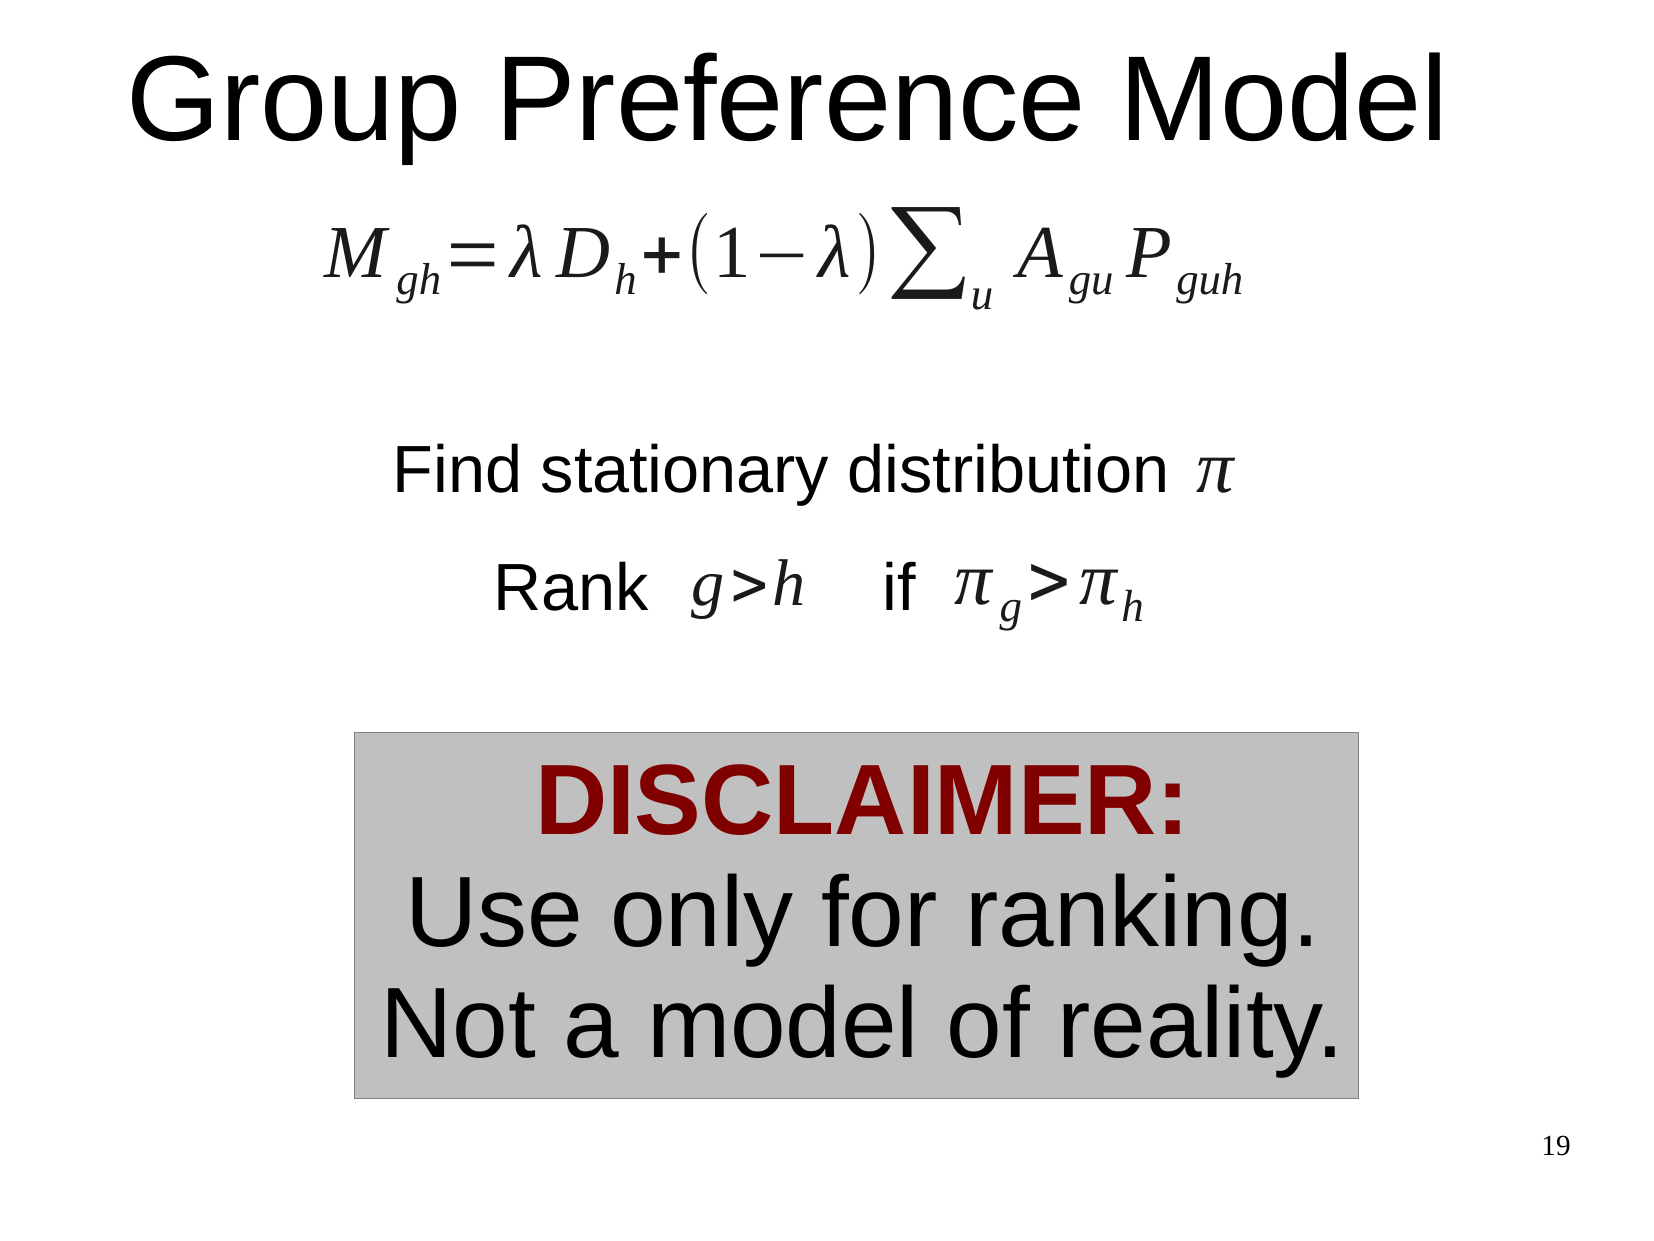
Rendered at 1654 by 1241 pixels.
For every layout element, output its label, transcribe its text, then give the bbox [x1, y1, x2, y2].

chart [683, 546, 814, 620]
chart [944, 537, 1151, 632]
text_box DISCLAIMER: Use only for ranking. Not a model of reality. [366, 736, 1360, 1087]
text_box Group Preference Model [111, 23, 1465, 174]
text_box Rank [478, 542, 683, 633]
chart [313, 200, 1250, 319]
text_box if [868, 542, 950, 632]
text_box Find stationary distribution [377, 424, 1188, 514]
chart [1188, 425, 1246, 508]
text_box [354, 732, 1359, 1099]
